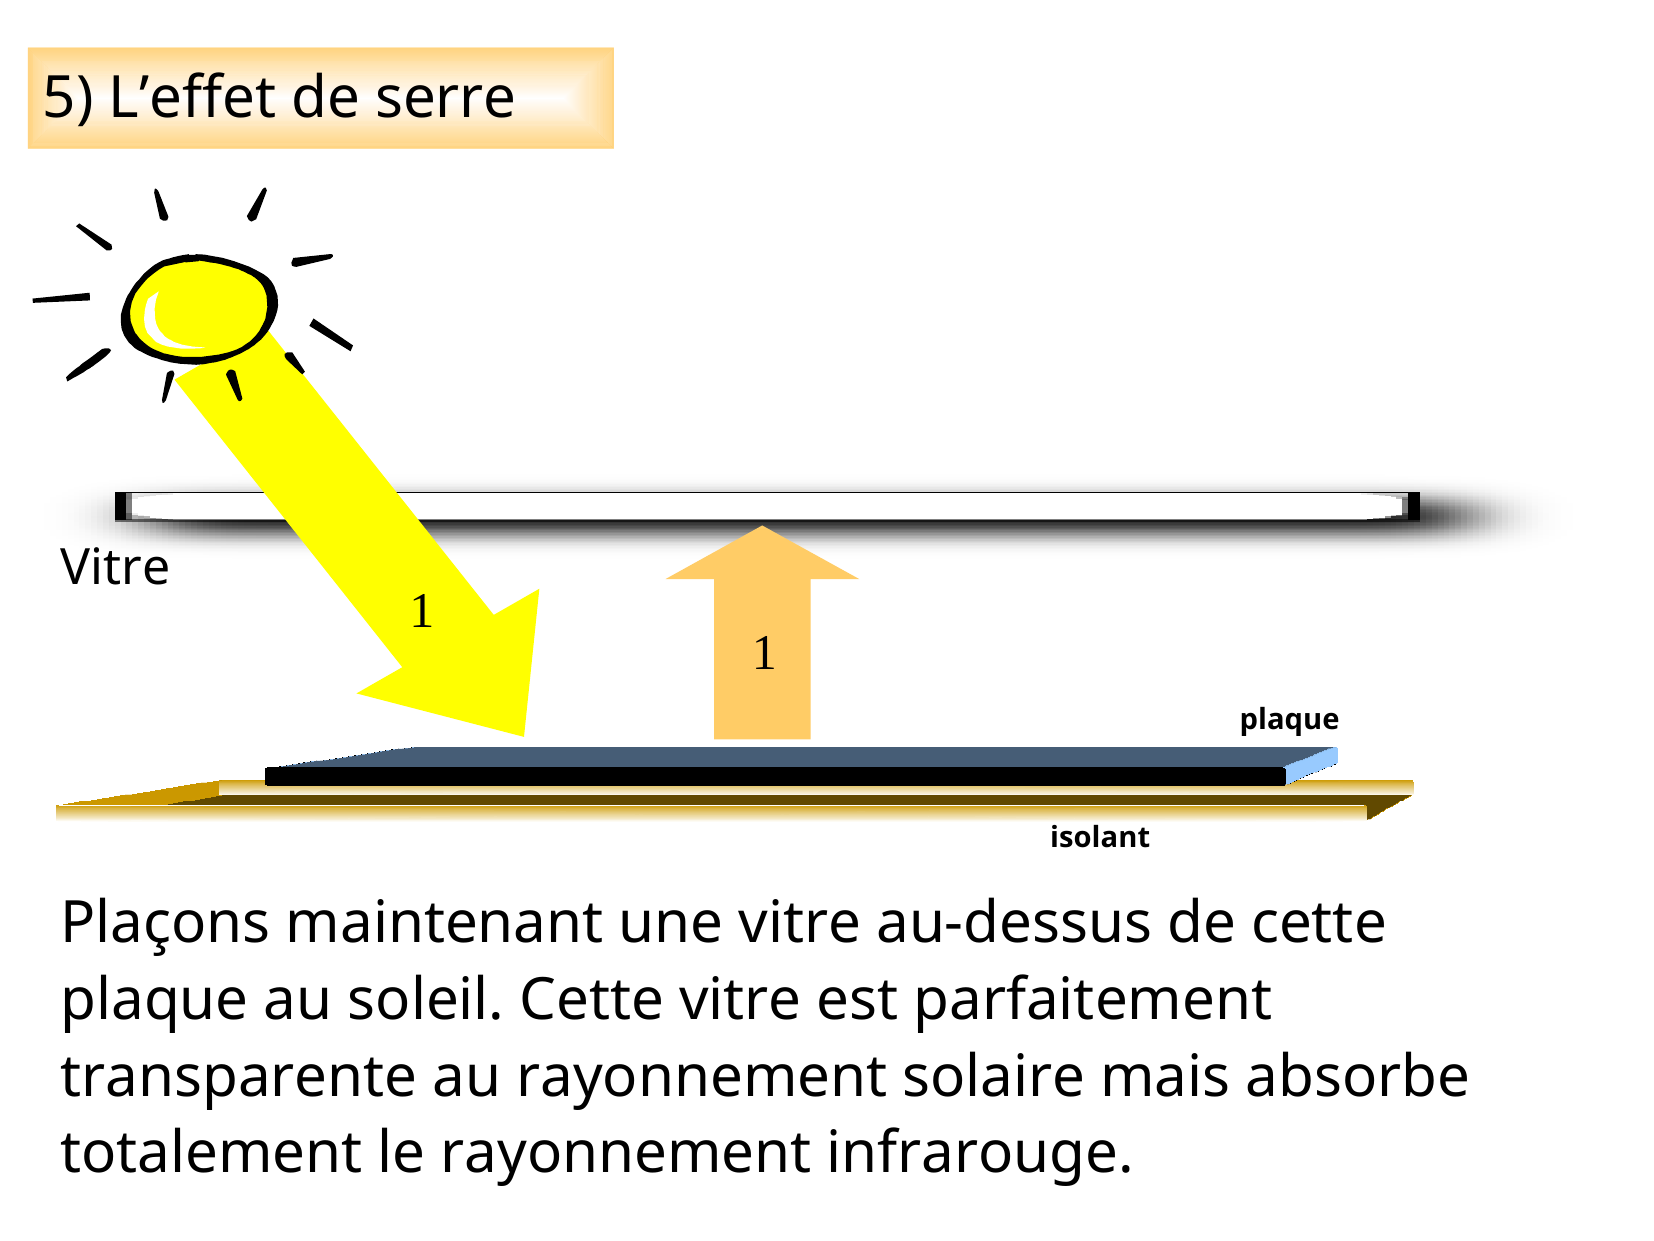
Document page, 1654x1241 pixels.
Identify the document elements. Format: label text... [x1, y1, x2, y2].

picture [44, 737, 1429, 832]
text_box [32, 292, 91, 303]
text_box Plaçons maintenant une vitre au-dessus de cette plaque au soleil. Cette vitre est parfaitement transparente au rayonnement solaire mais absorbe totalement le rayonnement infrarouge. [45, 873, 1597, 1185]
text_box 5) L’effet de serre [28, 47, 613, 149]
text_box plaque [1224, 690, 1477, 766]
text_box 1 [751, 616, 787, 687]
text_box 1 [409, 575, 445, 645]
picture [382, 472, 1591, 564]
text_box [246, 187, 267, 222]
text_box [309, 318, 354, 352]
text_box Vitre [45, 523, 209, 566]
picture [27, 472, 319, 564]
text_box [291, 254, 333, 267]
text_box [154, 188, 169, 221]
text_box isolant [1035, 808, 1288, 884]
text_box [665, 525, 860, 740]
text_box [76, 223, 113, 251]
text_box [120, 254, 540, 737]
text_box [66, 348, 112, 382]
